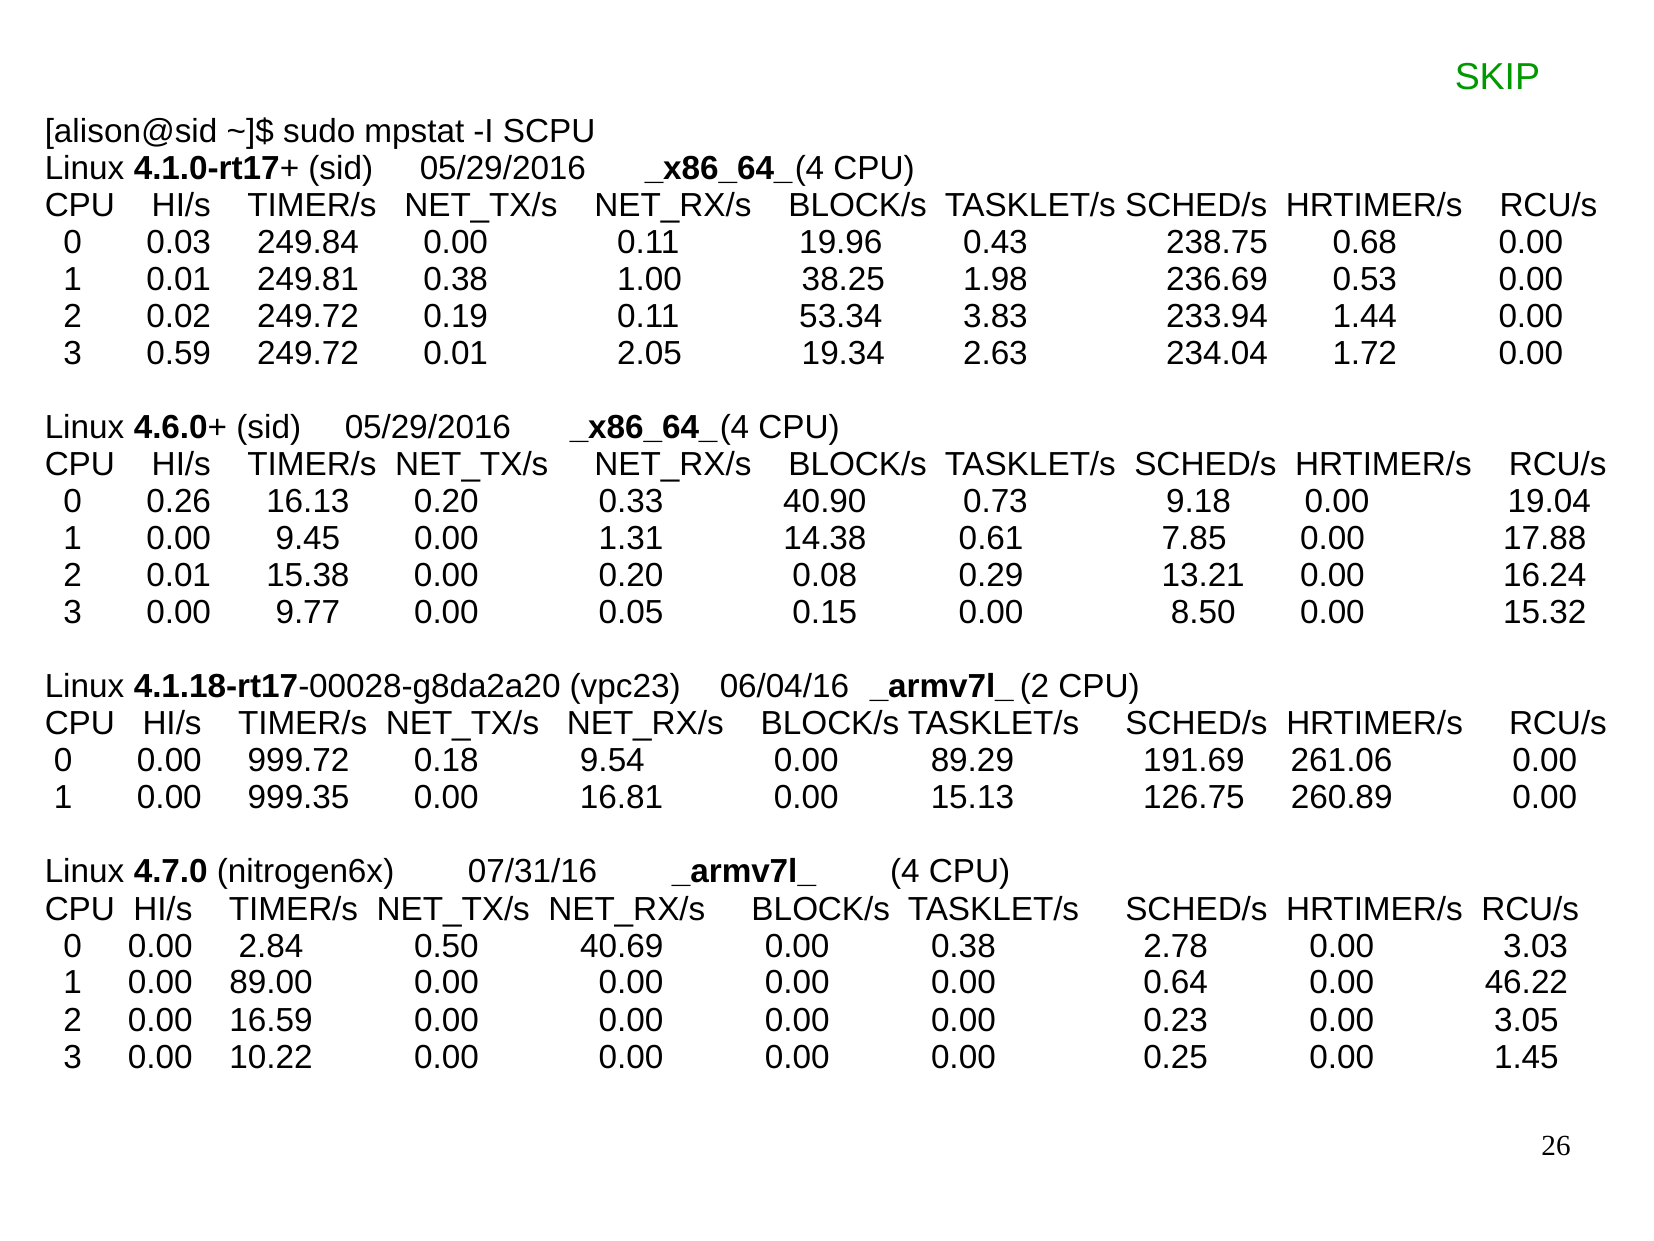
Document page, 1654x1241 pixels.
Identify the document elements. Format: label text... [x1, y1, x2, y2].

text_box SKIP [1440, 48, 1556, 106]
text_box [alison@sid ~]$ sudo mpstat -I SCPU Linux 4.1.0-rt17+ (sid) 05/29/2016 _x86_64_ (4 CPU) CPU HI/s TIMER/s NET_TX/s NET_RX/s BLOCK/s TASKLET/s SCHED/s HRTIMER/s RCU/s 0 0.03 249.84 0.00 0.11 19.96 0.43 238.75 0.68 0.00 1 0.01 249.81 0.38 1.00 38.25 1.98 236.69 0.53 0.00 2 0.02 249.72 0.19 0.11 53.34 3.83 233.94 1.44 0.00 3 0.59 249.72 0.01 2.05 19.34 2.63 234.04 1.72 0.00 Linux 4.6.0+ (sid) 05/29/2016 _x86_64_ (4 CPU) CPU HI/s TIMER/s NET_TX/s NET_RX/s BLOCK/s TASKLET/s SCHED/s HRTIMER/s RCU/s 0 0.26 16.13 0.20 0.33 40.90 0.73 9.18 0.00 19.04 1 0.00 9.45 0.00 1.31 14.38 0.61 7.85 0.00 17.88 2 0.01 15.38 0.00 0.20 0.08 0.29 13.21 0.00 16.24 3 0.00 9.77 0.00 0.05 0.15 0.00 8.50 0.00 15.32 Linux 4.1.18-rt17-00028-g8da2a20 (vpc23) 06/04/16 _armv7l_ (2 CPU) CPU HI/s TIMER/s NET_TX/s NET_RX/s BLOCK/s TASKLET/s SCHED/s HRTIMER/s RCU/s 0 0.00 999.72 0.18 9.54 0.00 89.29 191.69 261.06 0.00 1 0.00 999.35 0.00 16.81 0.00 15.13 126.75 260.89 0.00 Linux 4.7.0 (nitrogen6x) 07/31/16 _armv7l_ (4 CPU) CPU HI/s TIMER/s NET_TX/s NET_RX/s BLOCK/s TASKLET/s SCHED/s HRTIMER/s RCU/s 0 0.00 2.84 0.50 40.69 0.00 0.38 2.78 0.00 3.03 1 0.00 89.00 0.00 0.00 0.00 0.00 0.64 0.00 46.22 2 0.00 16.59 0.00 0.00 0.00 0.00 0.23 0.00 3.05 3 0.00 10.22 0.00 0.00 0.00 0.00 0.25 0.00 1.45 [30, 105, 1632, 1120]
